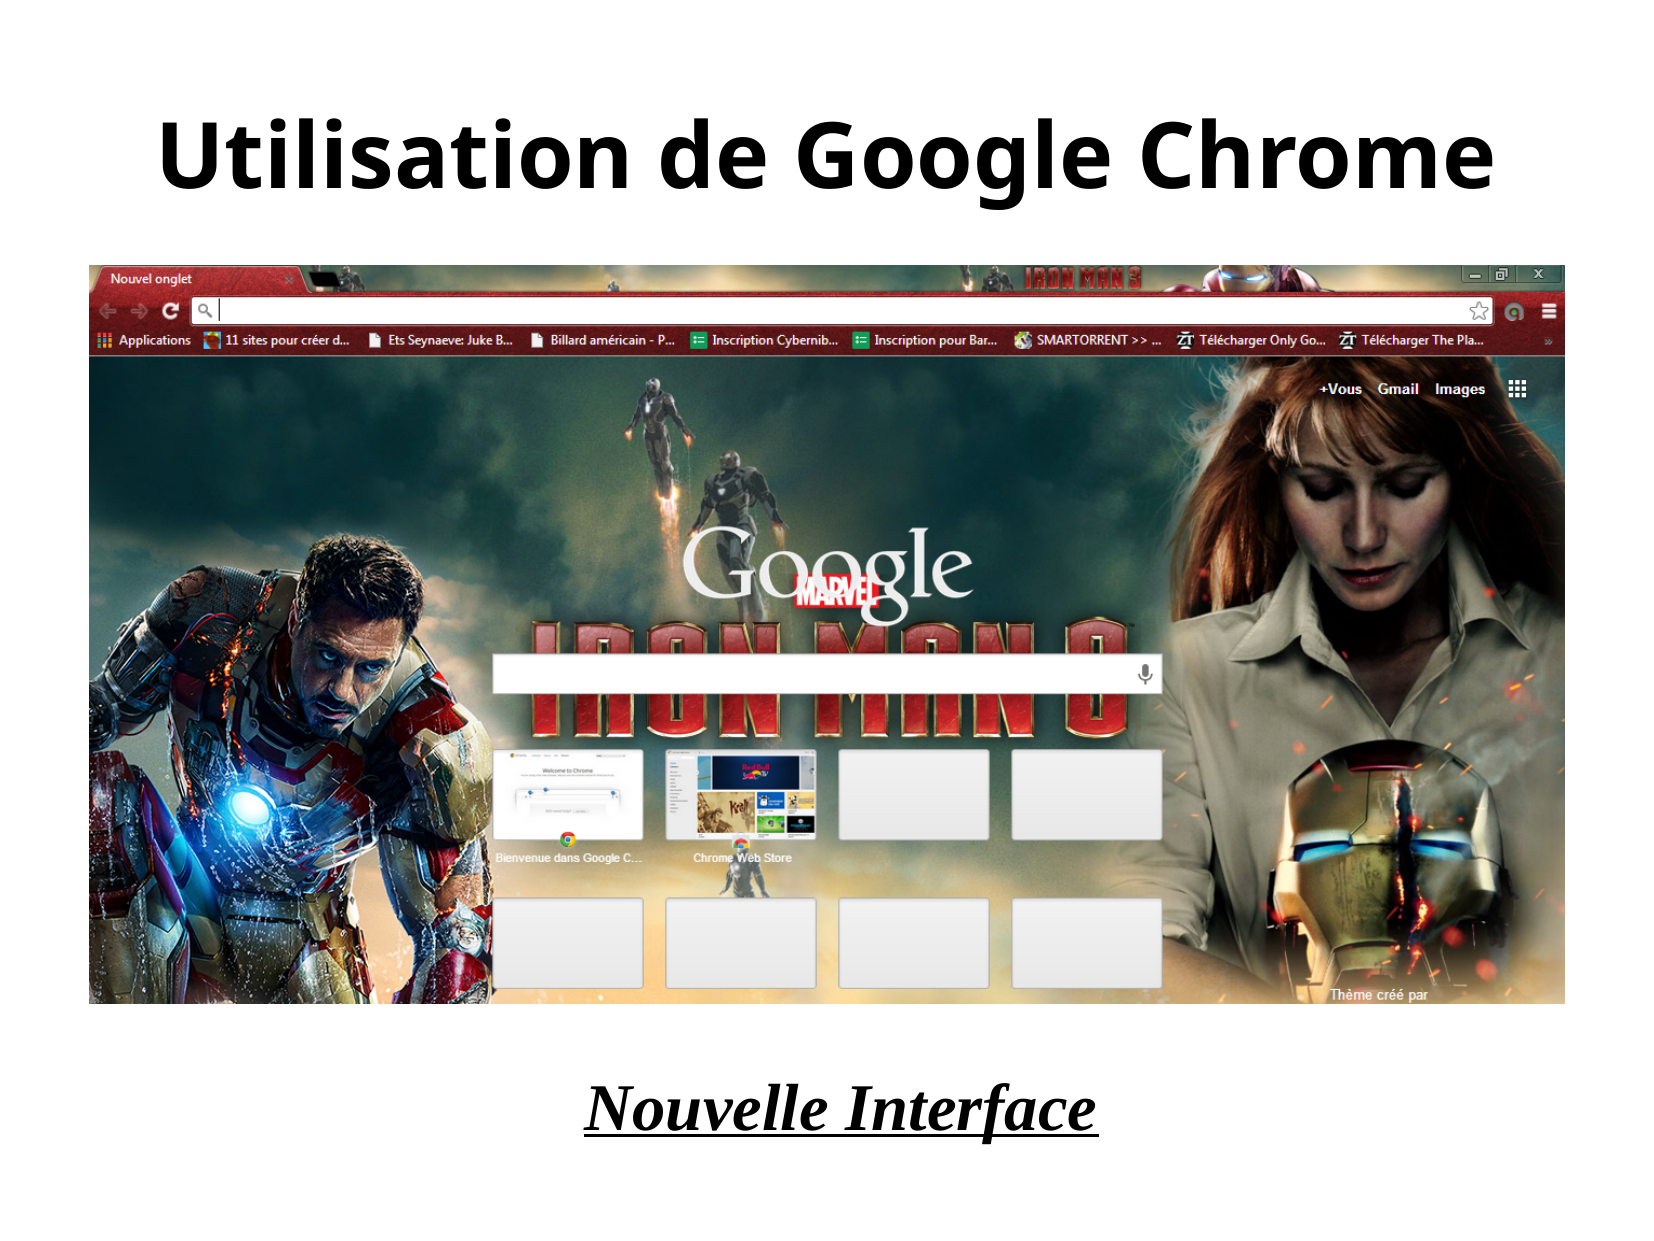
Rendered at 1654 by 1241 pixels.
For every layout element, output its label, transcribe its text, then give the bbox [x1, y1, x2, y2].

title Utilisation de Google Chrome [82, 56, 1571, 250]
picture [89, 265, 1565, 1004]
text_box Nouvelle Interface [88, 1062, 1595, 1152]
